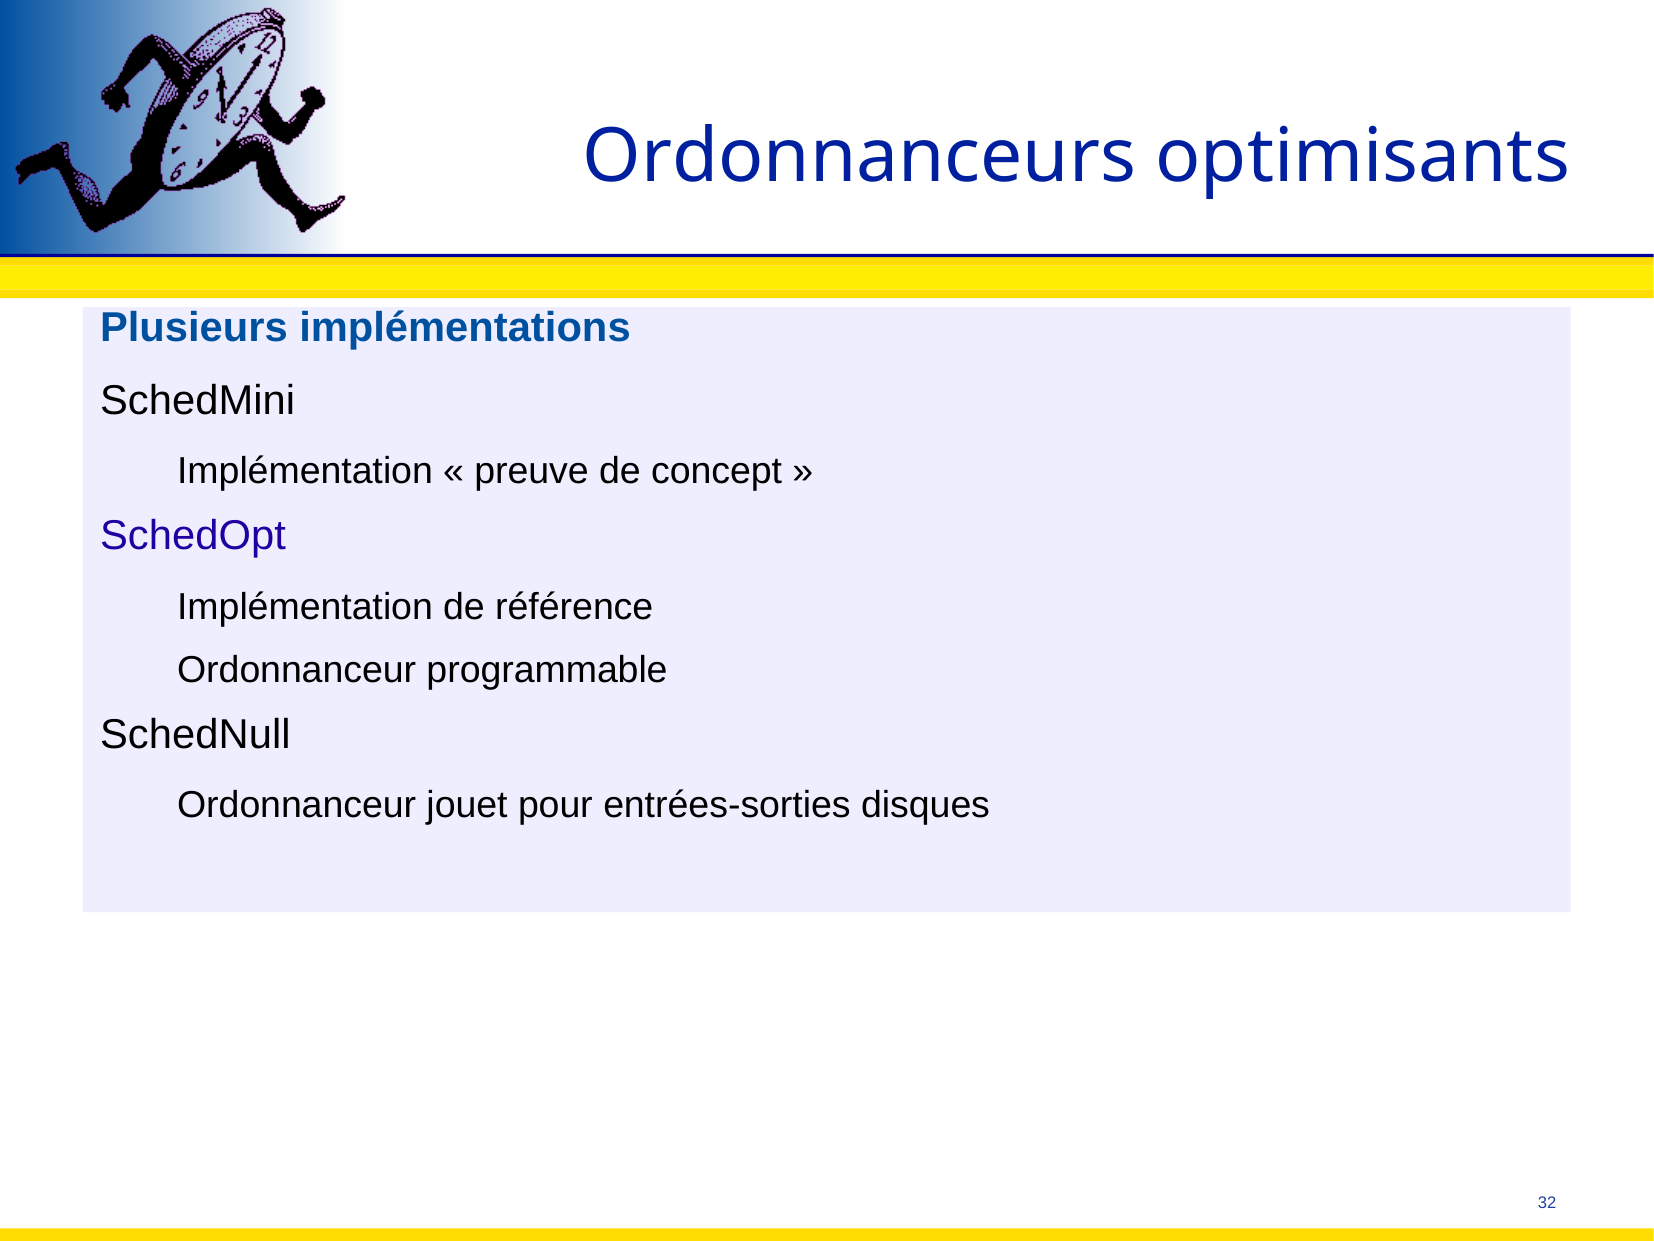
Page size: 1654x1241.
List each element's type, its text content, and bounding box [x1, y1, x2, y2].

picture [14, 0, 353, 245]
list Plusieurs implémentations SchedMini Implémentation « preuve de concept » SchedOpt Implémentation de référence Ordonnanceur programmable SchedNull Ordonnanceur jouet pour entrées-sorties disques [82, 307, 1571, 913]
title Ordonnanceurs optimisants [372, 49, 1571, 257]
